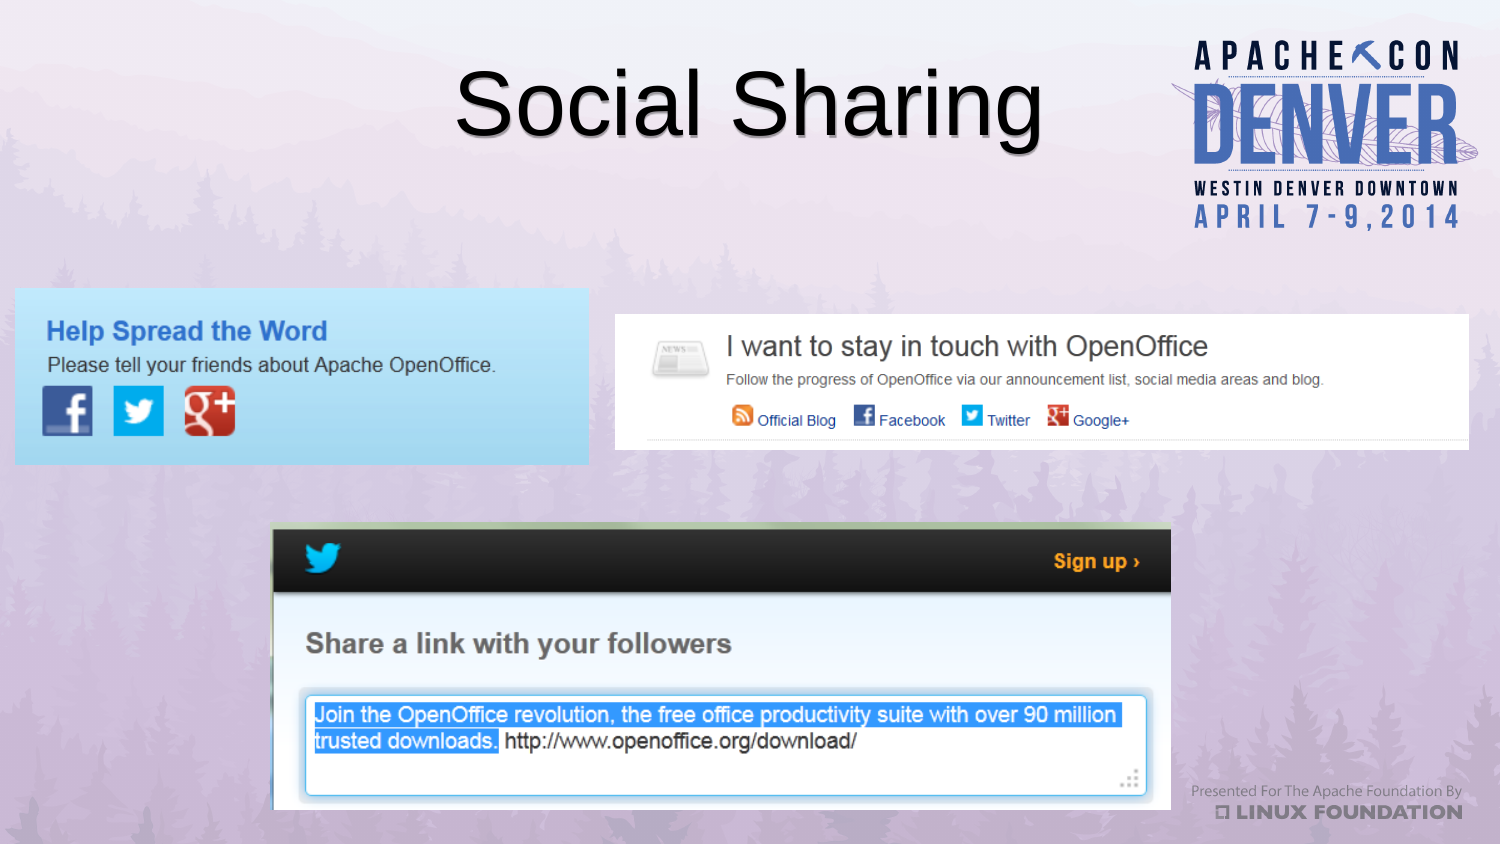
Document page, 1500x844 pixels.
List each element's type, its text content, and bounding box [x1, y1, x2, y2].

title Social Sharing [75, 33, 1425, 175]
picture [0, 0, 1500, 844]
